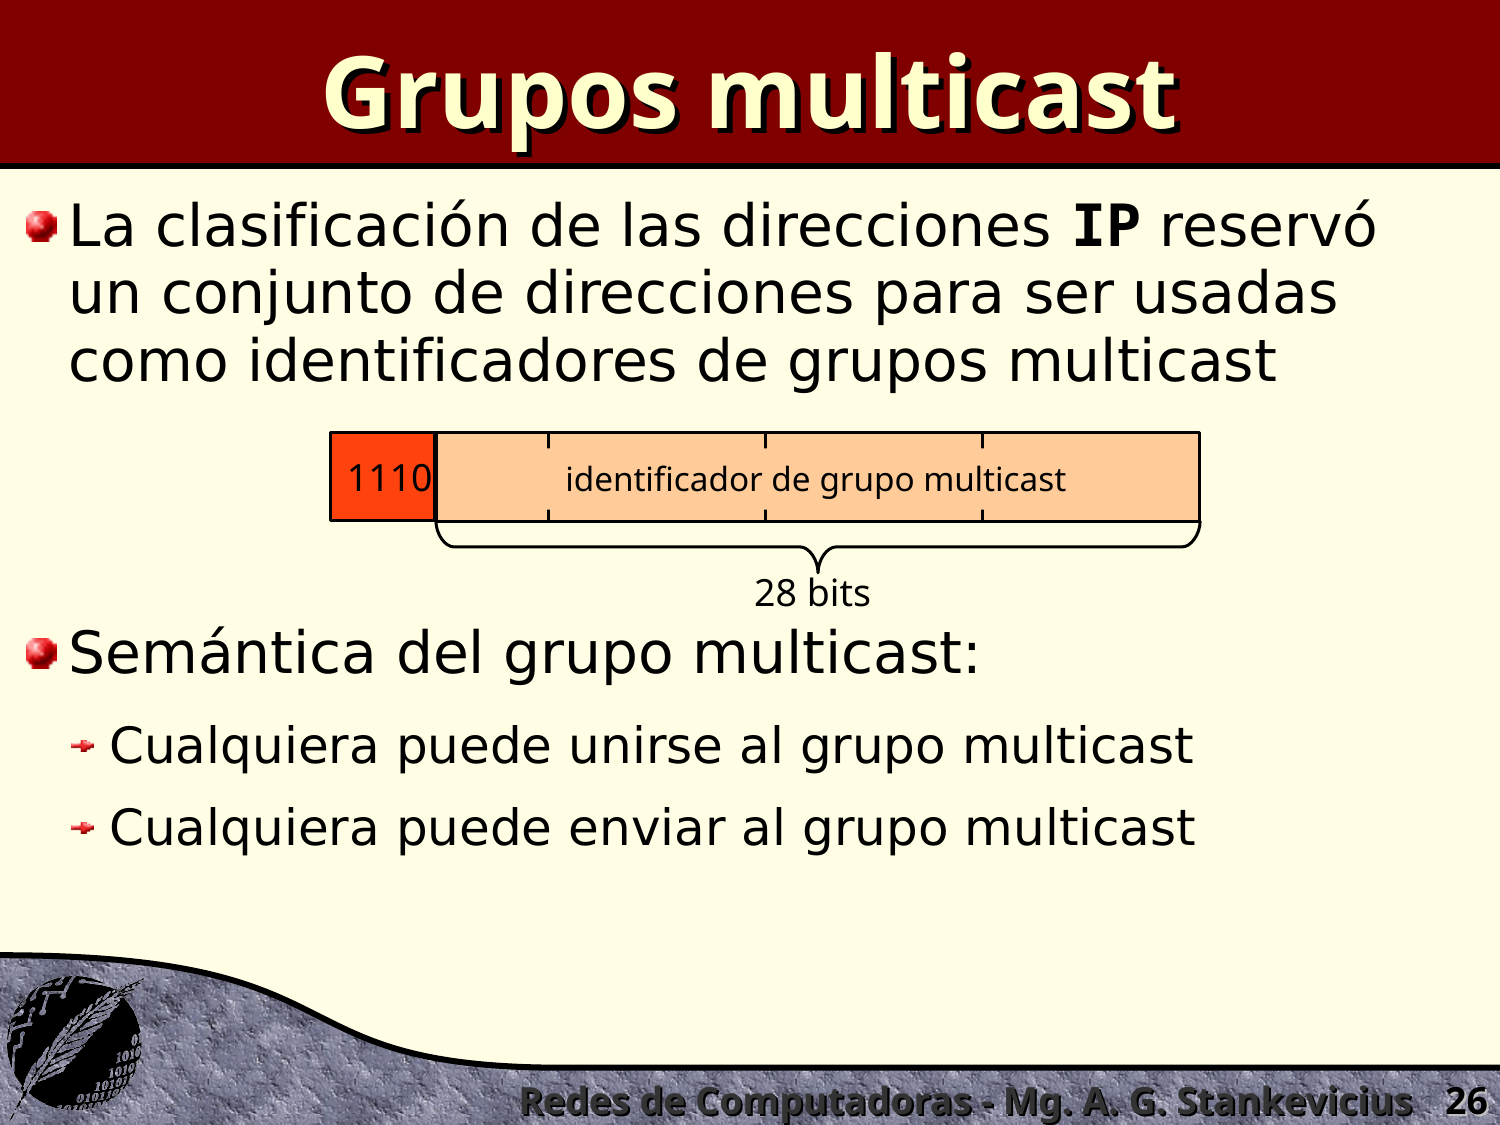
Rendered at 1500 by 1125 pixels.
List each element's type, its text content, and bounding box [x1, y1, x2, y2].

picture [1047, 1100, 1054, 1110]
picture [790, 1100, 795, 1110]
text_box identificador de grupo multicast [466, 448, 1167, 510]
text_box 28 bits [739, 559, 895, 627]
title Grupos multicast [15, 5, 1485, 160]
text_box [436, 432, 1200, 522]
picture [0, 959, 1500, 1125]
text_box 1110 [330, 432, 433, 521]
list La clasificación de las direcciones IP reservó un conjunto de direcciones para ser usadas como identificadores de grupos multicast Semántica del grupo multicast: Cualquiera puede unirse al grupo multicast Cualquiera puede enviar al grupo multicast [11, 192, 1486, 921]
